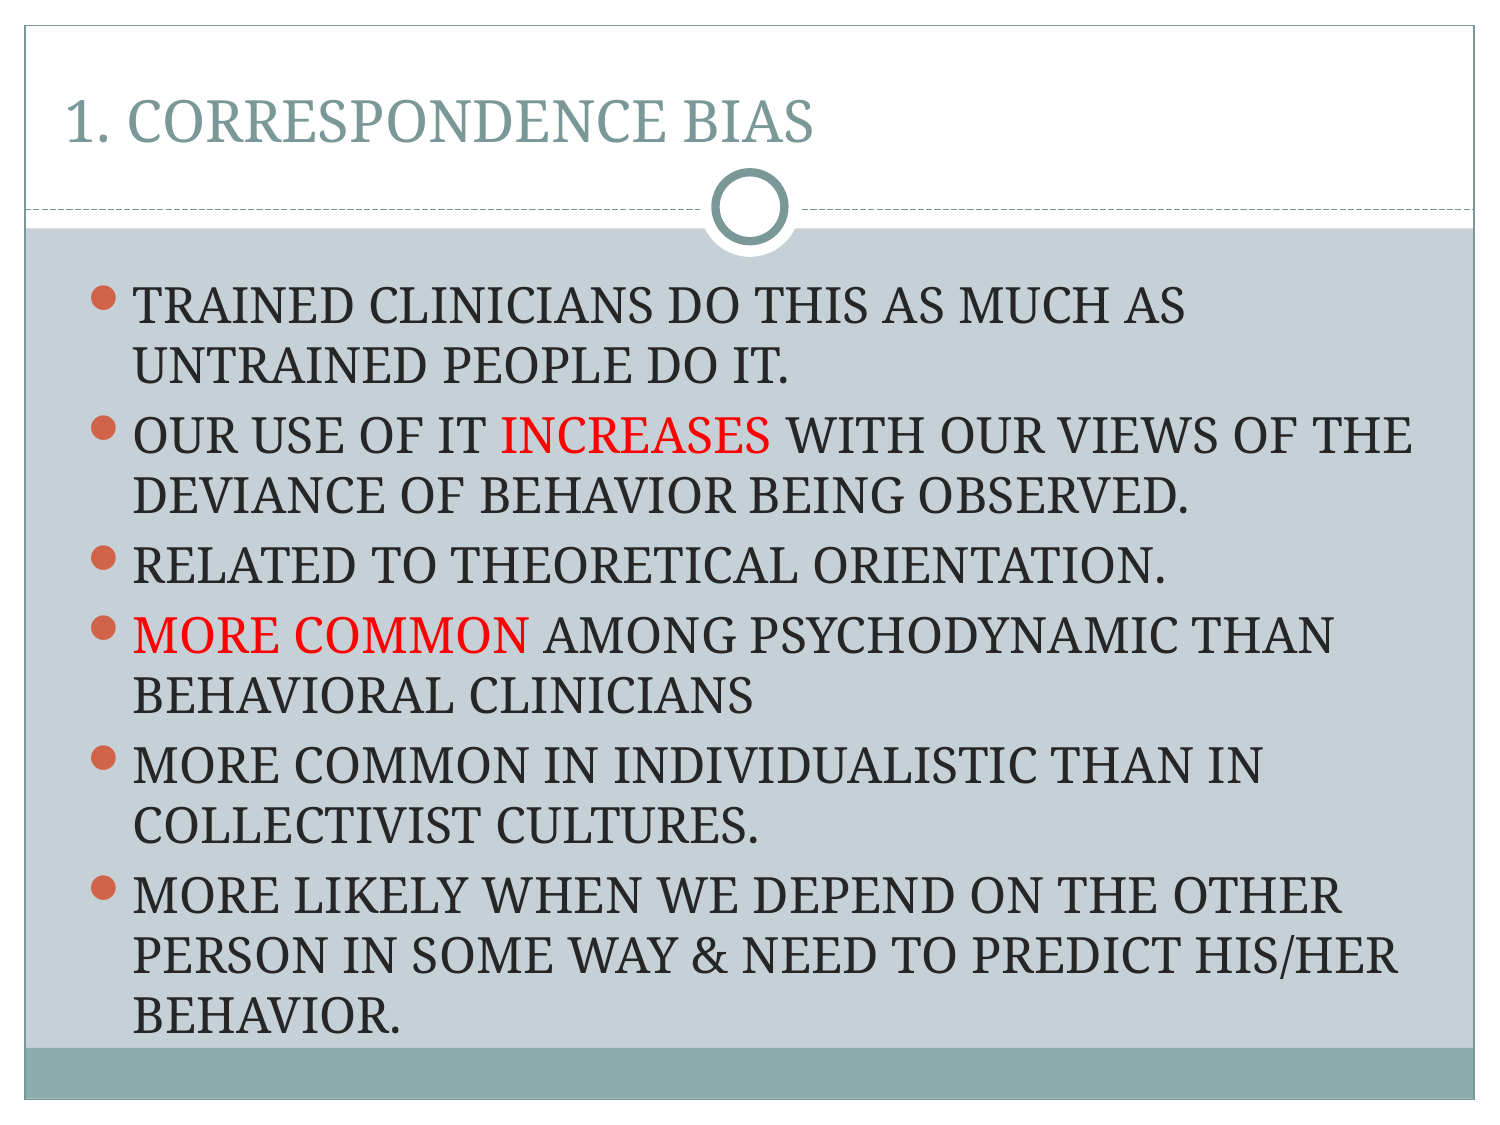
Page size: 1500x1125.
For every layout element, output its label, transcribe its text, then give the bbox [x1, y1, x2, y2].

title 1. CORRESPONDENCE BIAS [49, 37, 1450, 162]
list TRAINED CLINICIANS DO THIS AS MUCH AS UNTRAINED PEOPLE DO IT. OUR USE OF IT INCREASES WITH OUR VIEWS OF THE DEVIANCE OF BEHAVIOR BEING OBSERVED. RELATED TO THEORETICAL ORIENTATION. MORE COMMON AMONG PSYCHODYNAMIC THAN BEHAVIORAL CLINICIANS MORE COMMON IN INDIVIDUALISTIC THAN IN COLLECTIVIST CULTURES. MORE LIKELY WHEN WE DEPEND ON THE OTHER PERSON IN SOME WAY & NEED TO PREDICT HIS/HER BEHAVIOR. [72, 266, 1464, 1079]
